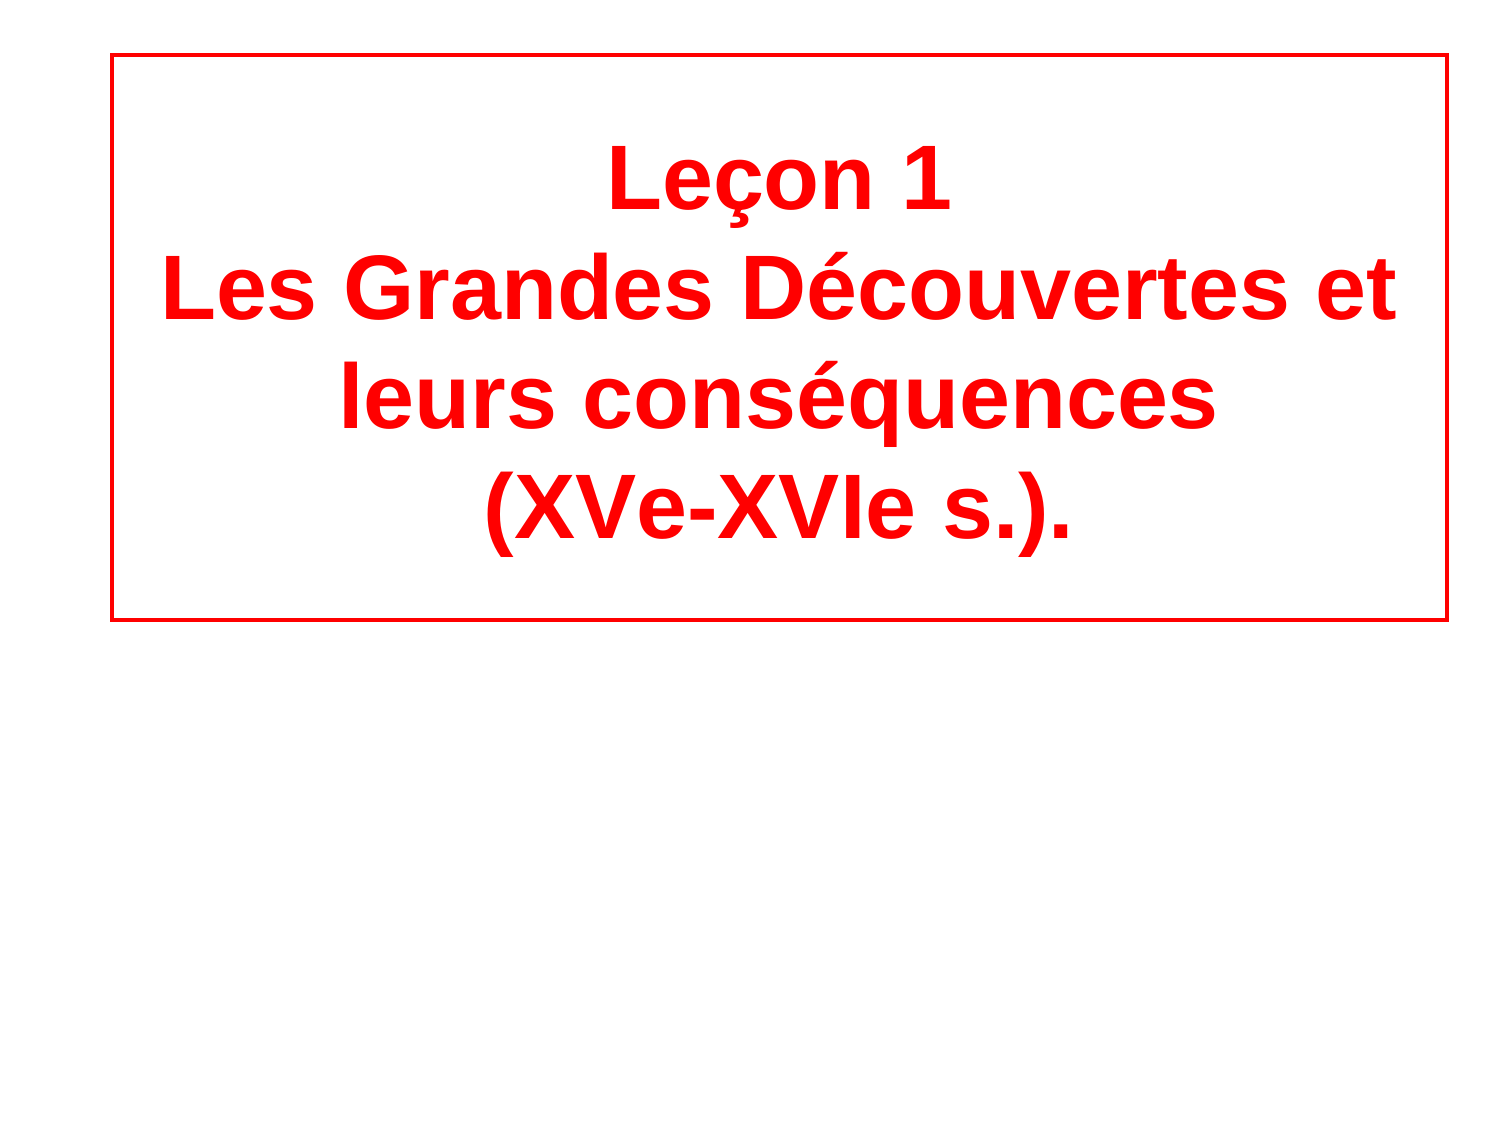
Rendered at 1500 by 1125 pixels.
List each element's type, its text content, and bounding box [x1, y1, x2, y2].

text_box Leçon 1 Les Grandes Découvertes et leurs conséquences (XVe-XVIe s.). [112, 54, 1447, 621]
